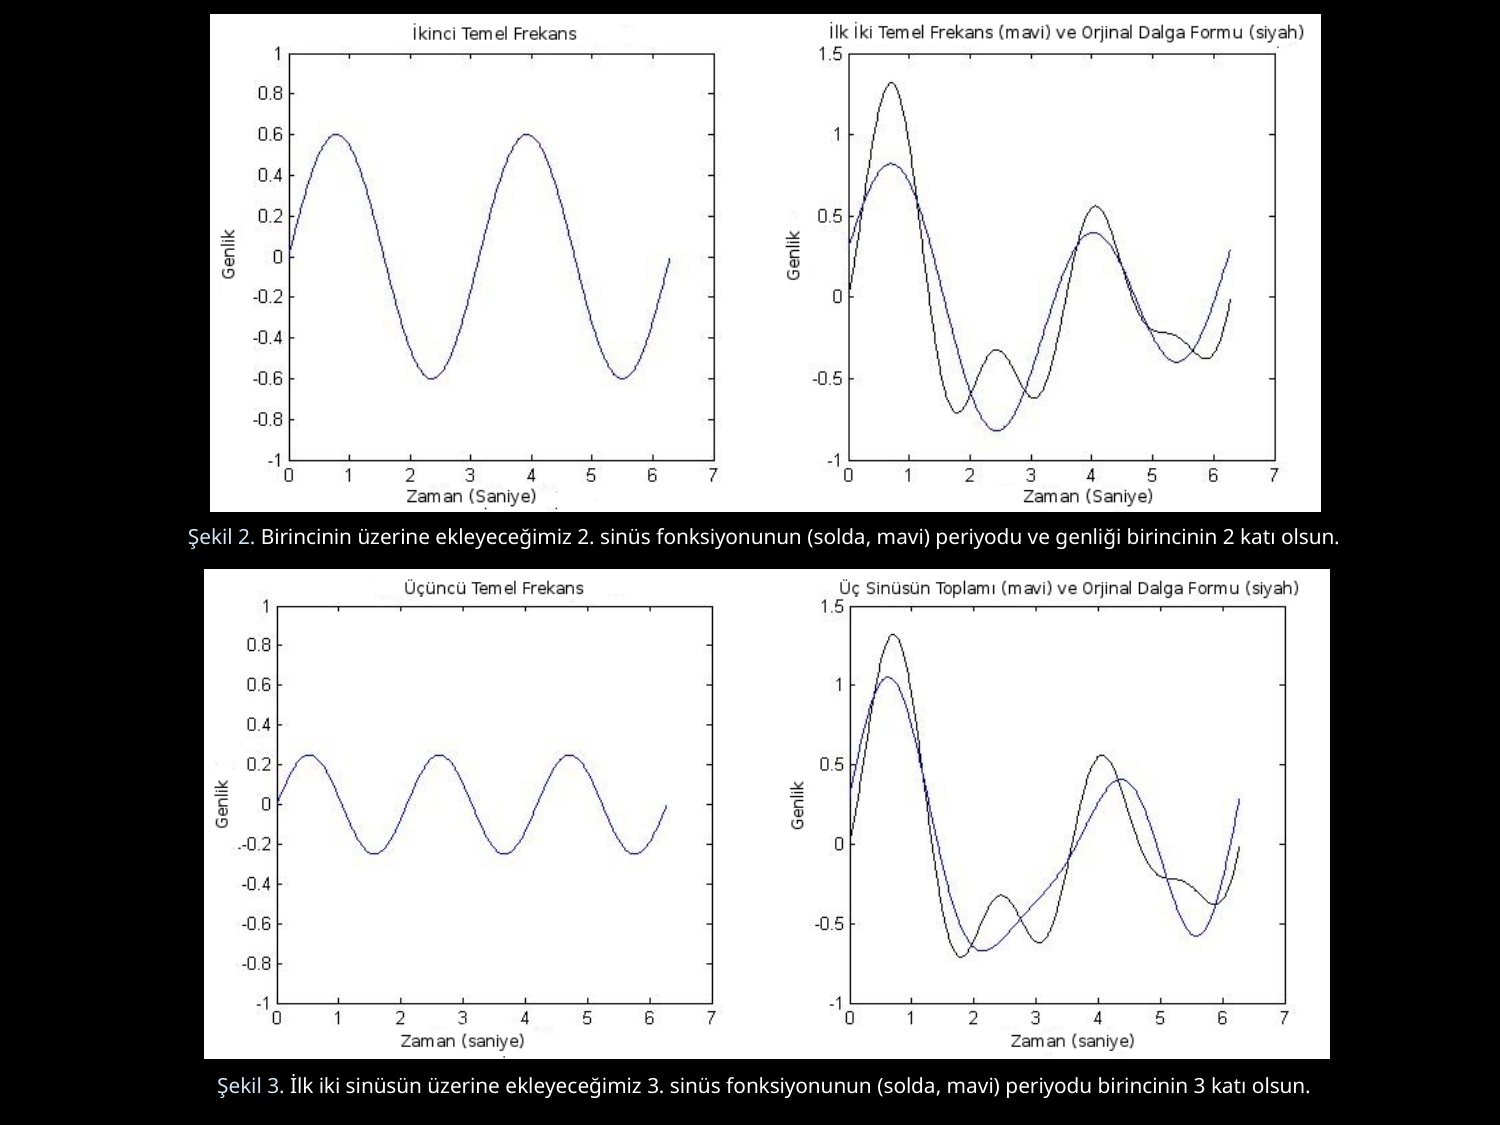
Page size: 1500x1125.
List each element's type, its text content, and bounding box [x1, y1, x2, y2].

picture [210, 14, 1321, 512]
text_box Şekil 2. Birincinin üzerine ekleyeceğimiz 2. sinüs fonksiyonunun (solda, mavi) periyodu ve genliği birincinin 2 katı olsun. [111, 515, 1417, 561]
picture [204, 569, 1330, 1059]
text_box Şekil 3. İlk iki sinüsün üzerine ekleyeceğimiz 3. sinüs fonksiyonunun (solda, mavi) periyodu birincinin 3 katı olsun. [111, 1065, 1417, 1111]
